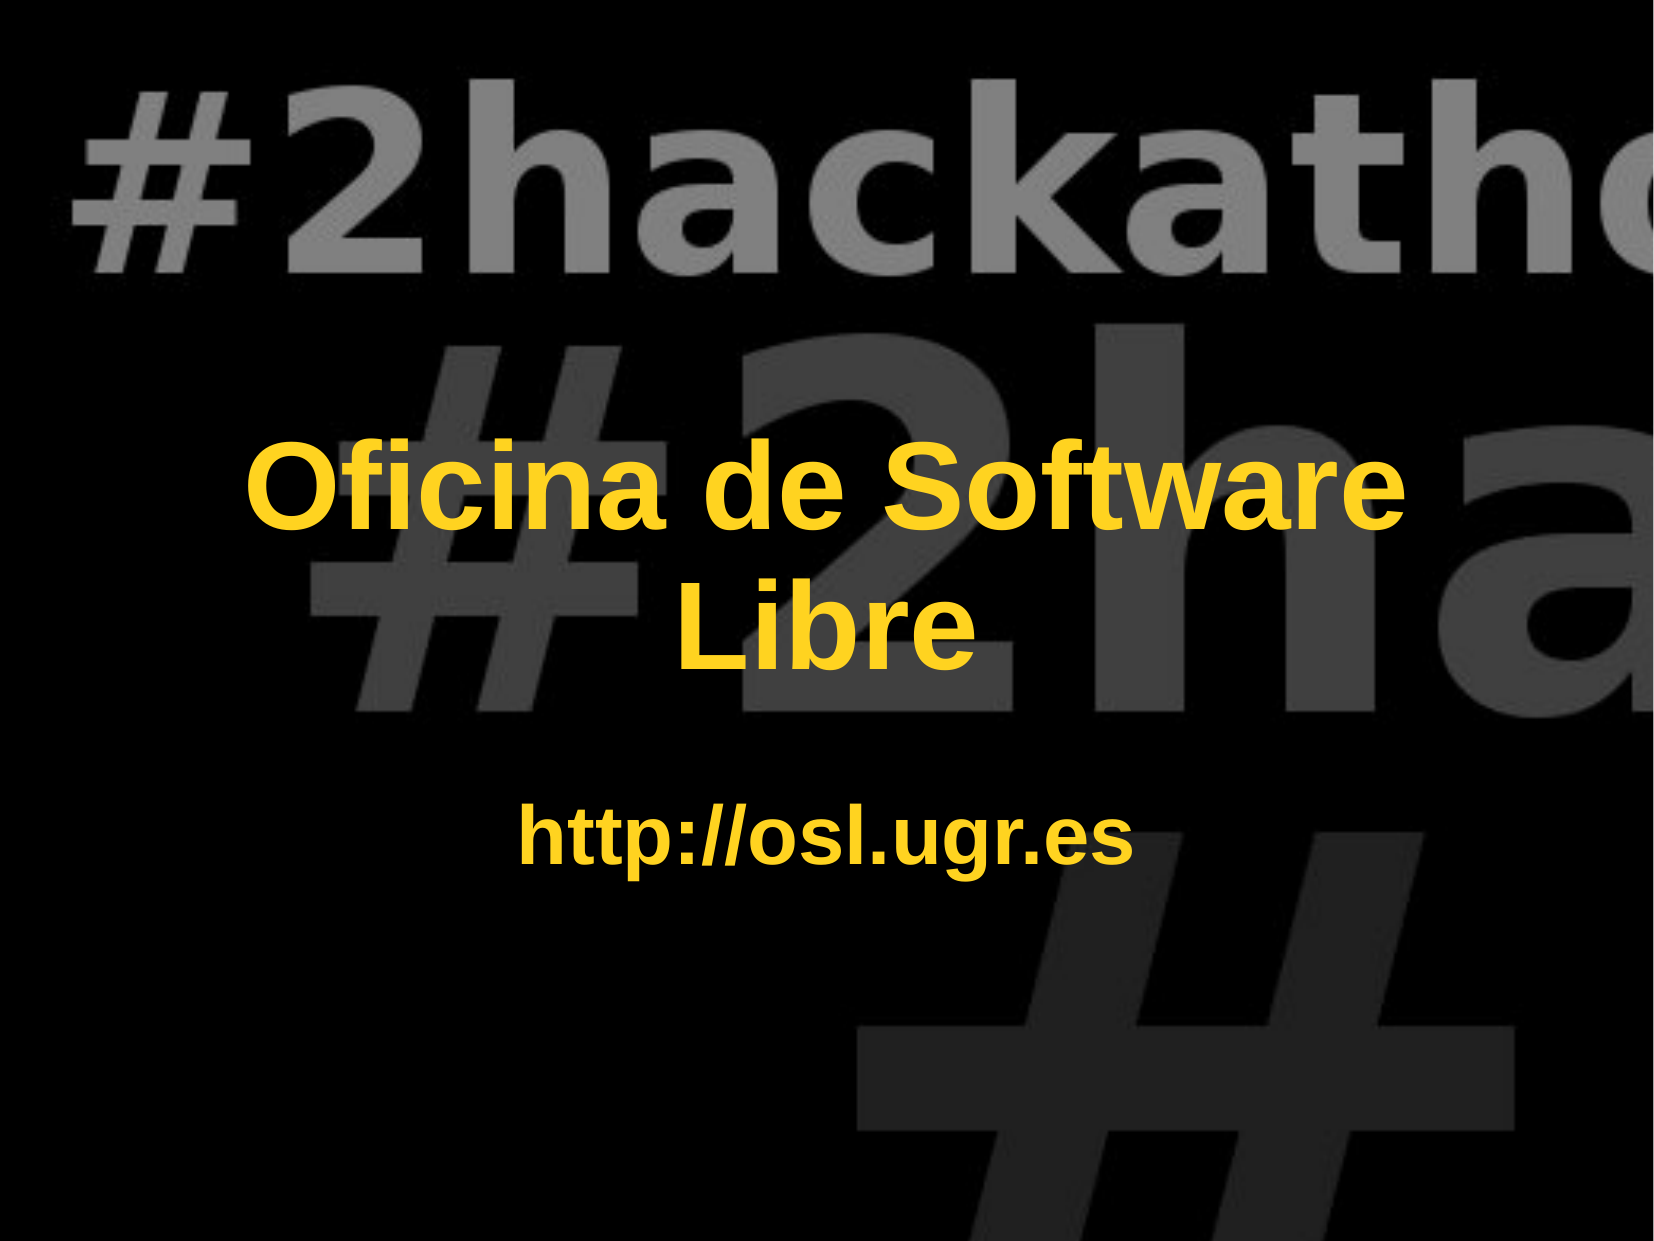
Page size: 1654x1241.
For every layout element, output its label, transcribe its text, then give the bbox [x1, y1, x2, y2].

subtitle Oficina de Software Libre http://osl.ugr.es [82, 0, 1571, 1162]
picture [0, 0, 1654, 1241]
